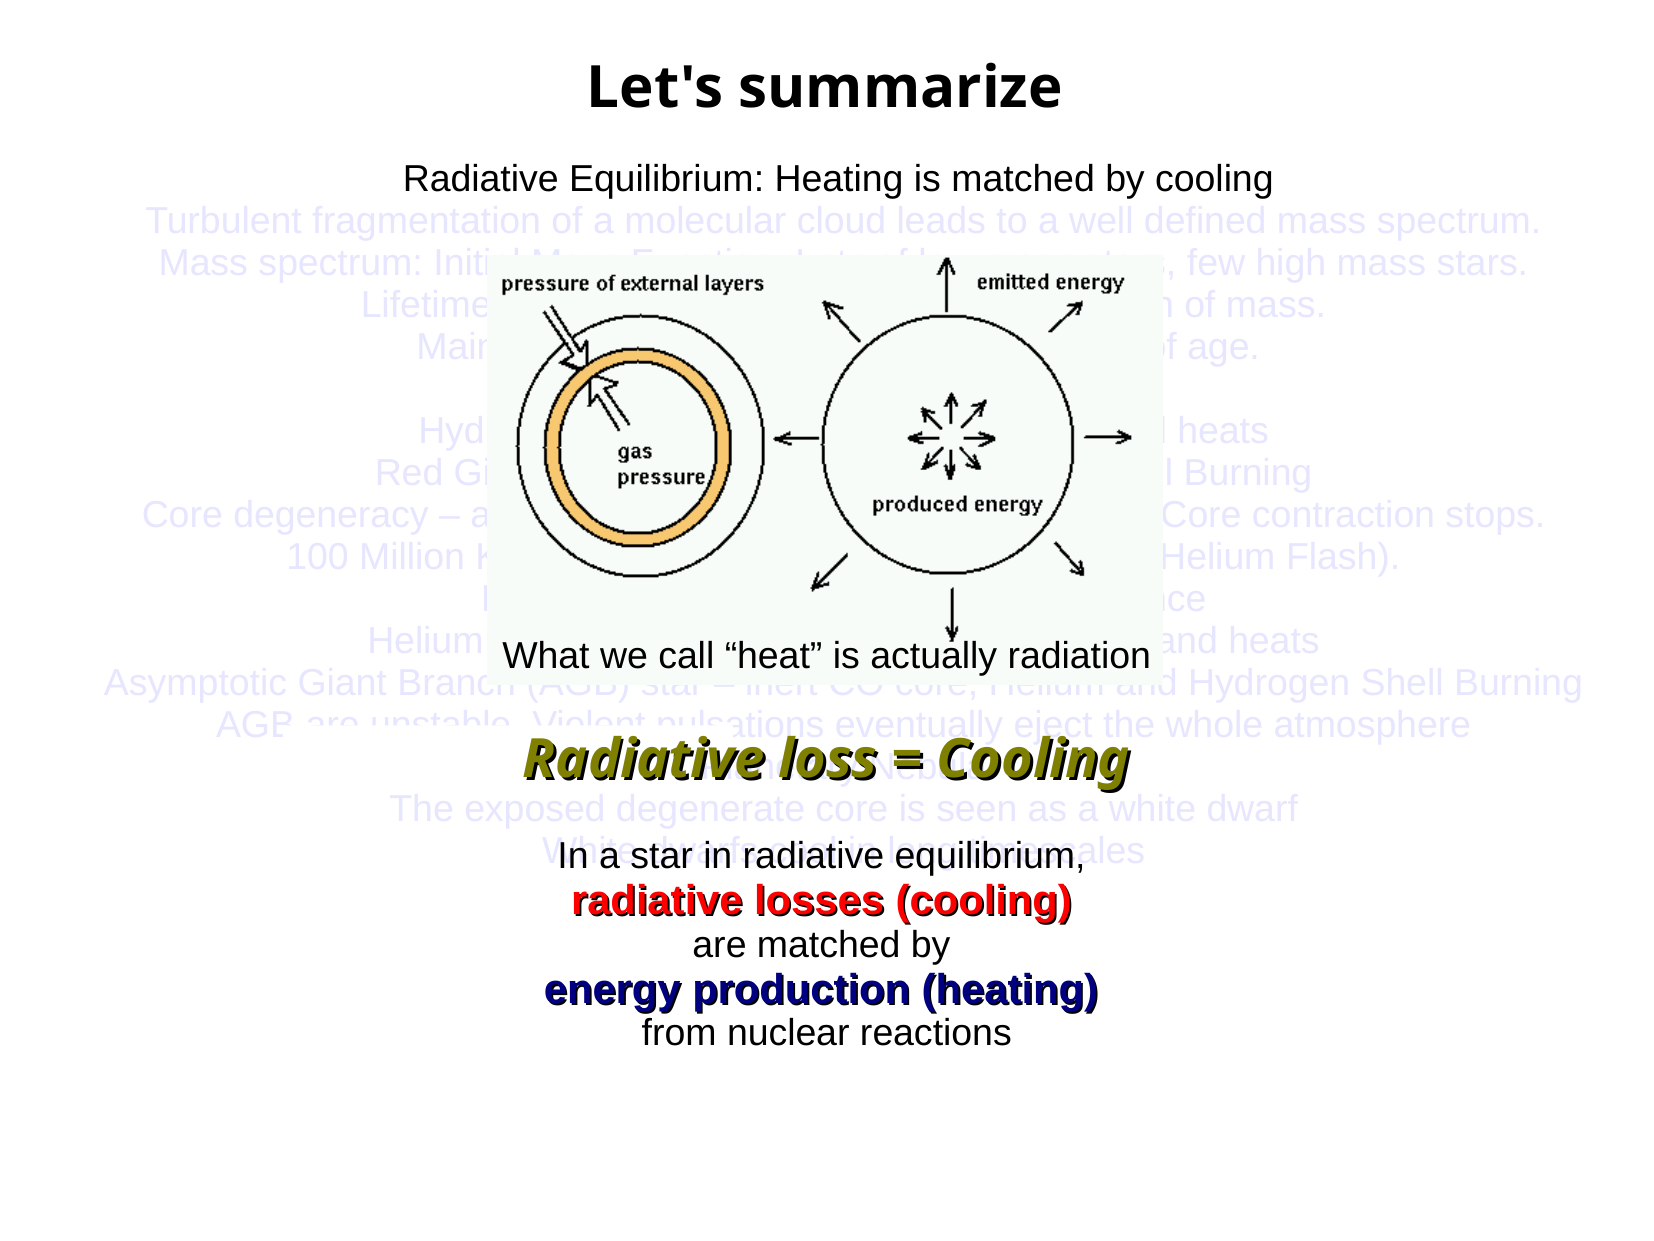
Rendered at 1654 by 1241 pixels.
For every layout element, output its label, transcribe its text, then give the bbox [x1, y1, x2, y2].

text_box What we call “heat” is actually radiation Radiative loss = Cooling In a star in radiative equilibrium, radiative losses (cooling) are matched by energy production (heating) from nuclear reactions [0, 627, 1654, 1241]
text_box Let's summarize [0, 38, 1651, 135]
picture [487, 255, 1163, 627]
text_box Radiative Equilibrium: Heating is matched by cooling Turbulent fragmentation of a molecular cloud leads to a well defined mass spectrum. Mass spectrum: Initial Mass Function. Lots of low mass stars, few high mass stars. Lifetime on the Main Sequence: A strong function of mass. Main Sequence Turn-Off Point. An indicator of age. Post Main Sequence Evolution Hydrogen is gone: Helium core contracts and heats Red Giants – inert Helium core, Hydrogen Shell Burning Core degeneracy – a phase transition to “solid-like” behavior. Core contraction stops. 100 Million K – Helium ignition. Degeneracy is lifted (Helium Flash). Horizontal Branch – Helium Main Sequence Helium is gone: Carbon-Oxygen core contracts and heats Asymptotic Giant Branch (AGB) star – inert CO core, Helium and Hydrogen Shell Burning AGB are unstable. Violent pulsations eventually eject the whole atmosphere Planetary Nebula The exposed degenerate core is seen as a white dwarf White dwarfs cool in long timescales [75, 150, 1613, 627]
